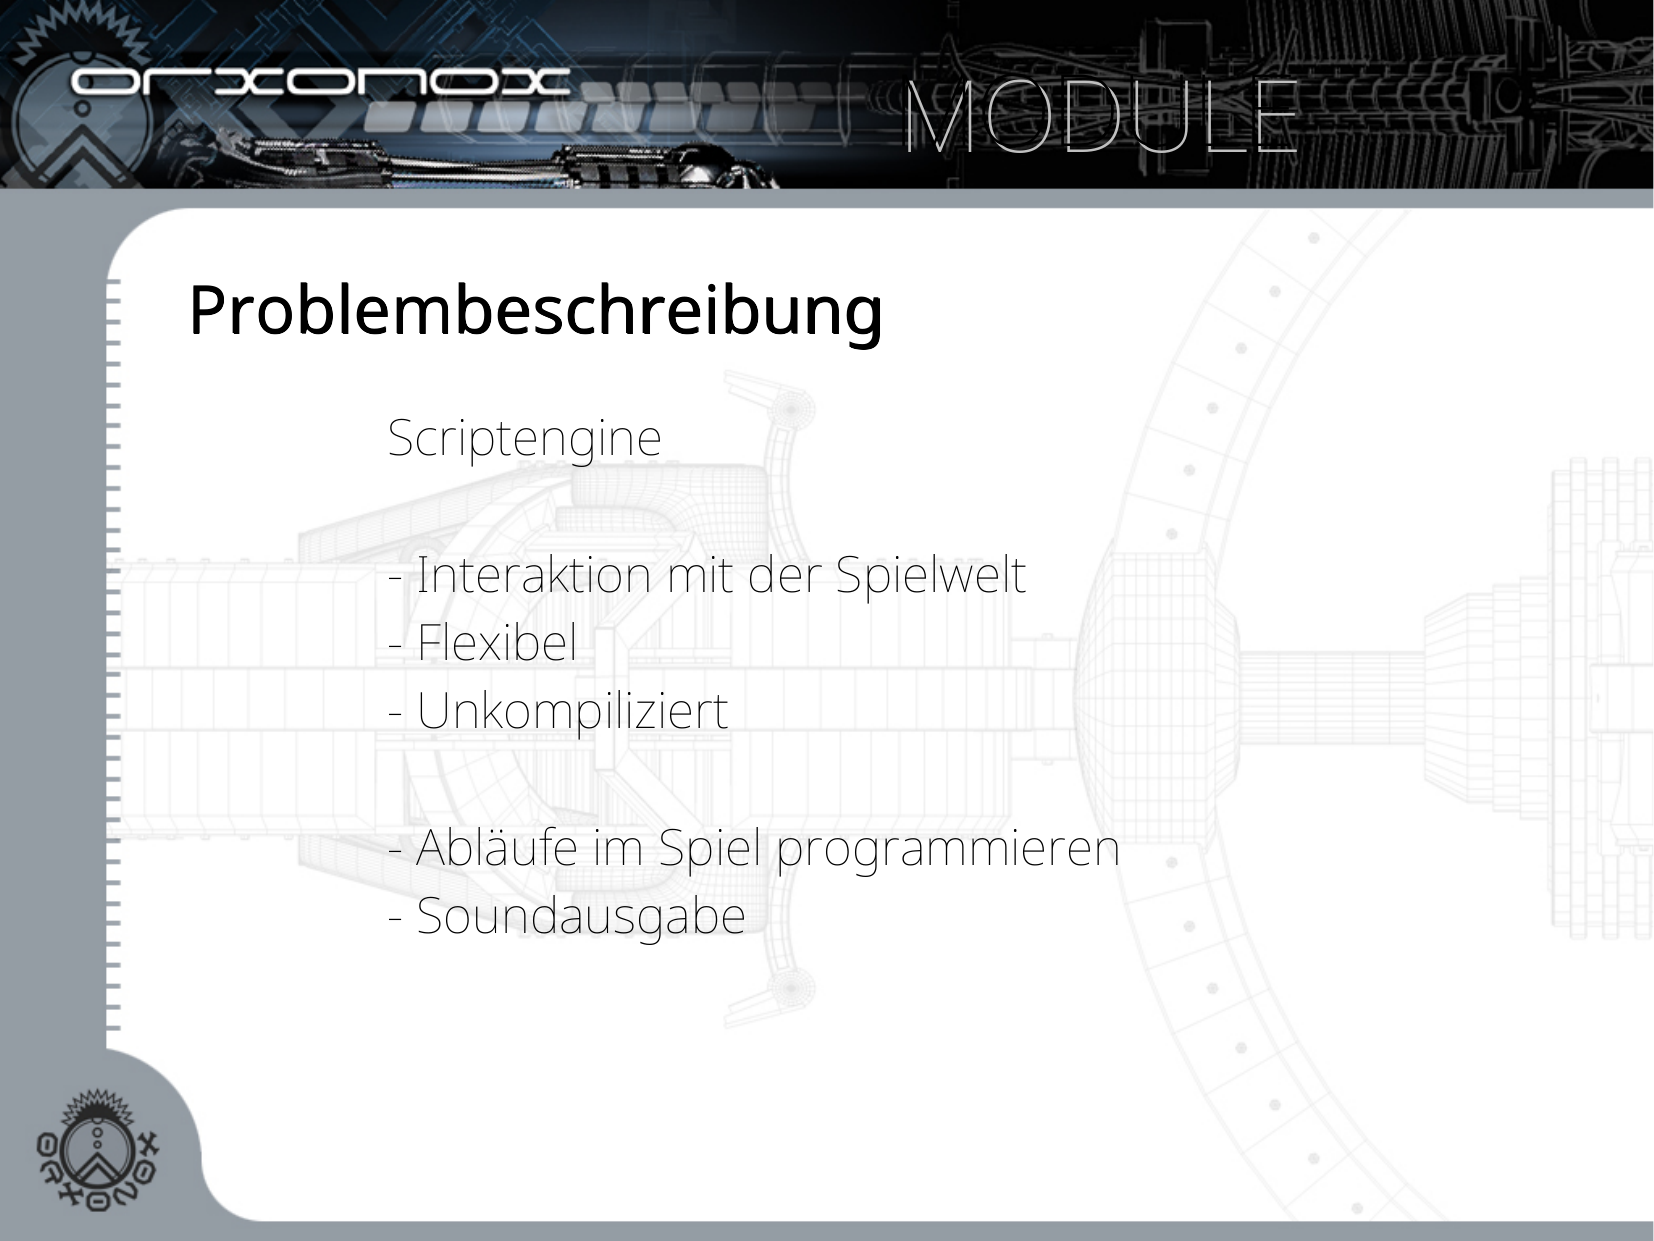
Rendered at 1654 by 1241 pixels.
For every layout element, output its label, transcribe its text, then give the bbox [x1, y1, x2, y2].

text_box Problembeschreibung [187, 262, 1538, 341]
text_box Scriptengine - Interaktion mit der Spielwelt - Flexibel - Unkompiliziert - Abläufe im Spiel programmieren - Soundausgabe [337, 394, 1613, 934]
picture [0, 0, 1654, 1241]
text_box MODULE [842, 32, 1342, 164]
